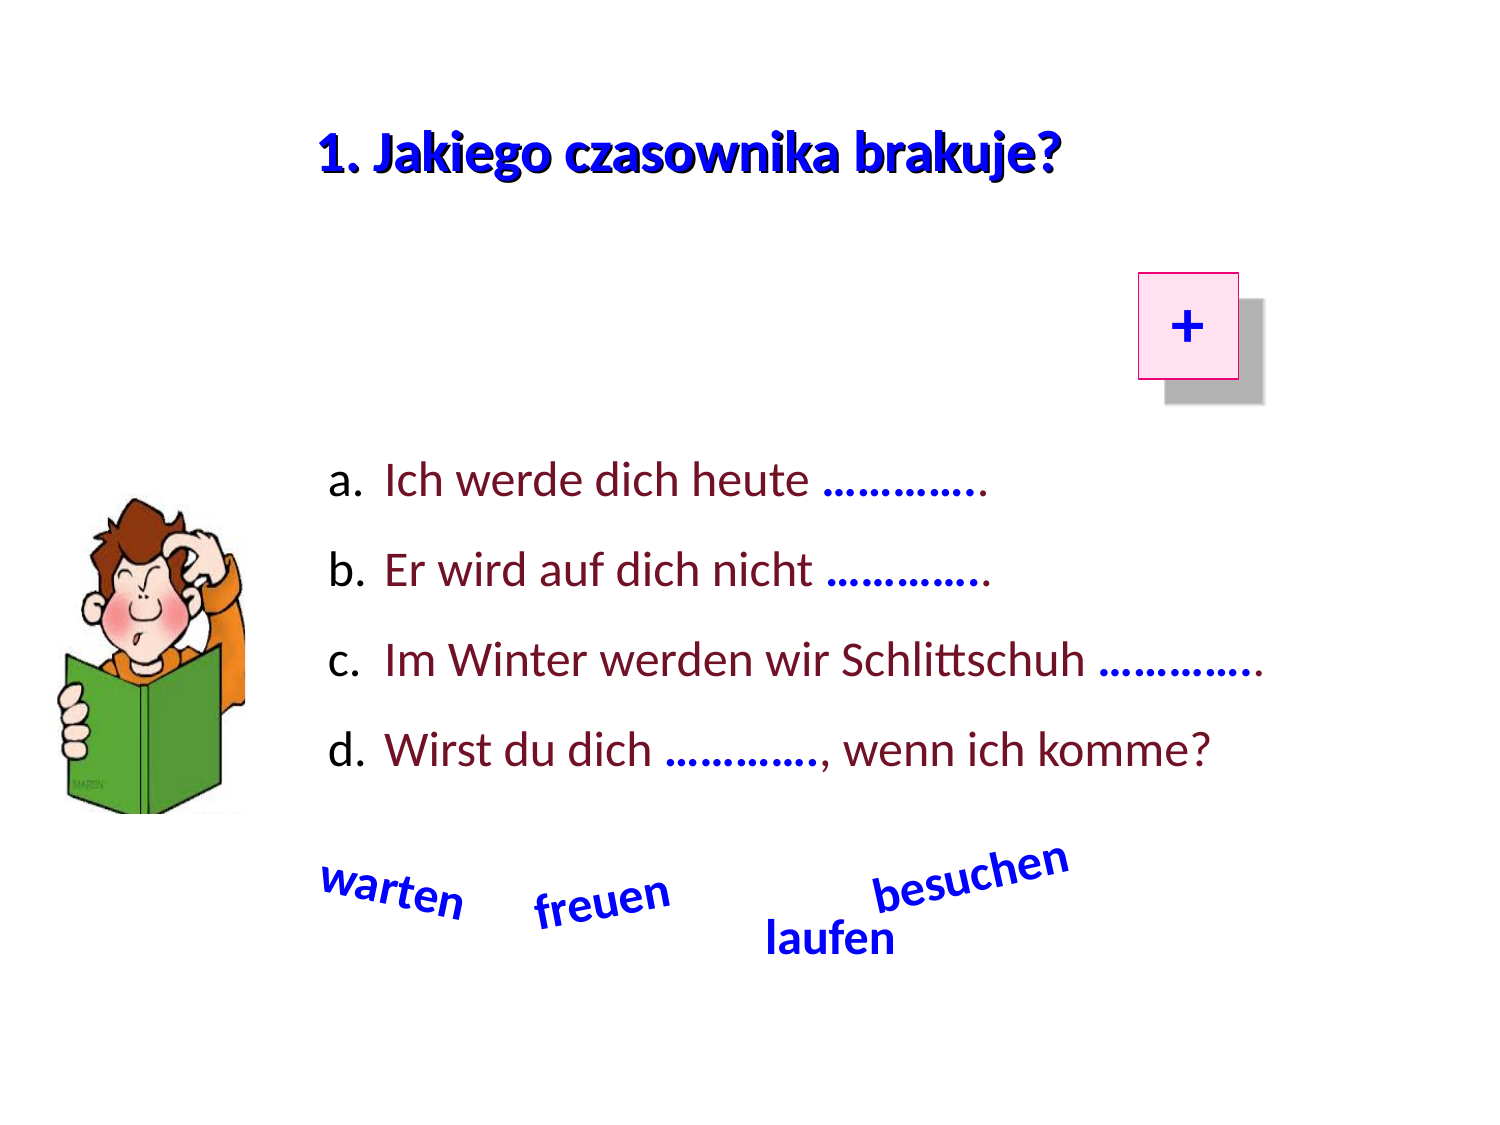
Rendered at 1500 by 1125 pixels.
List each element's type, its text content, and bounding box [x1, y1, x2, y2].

text_box warten [298, 831, 489, 942]
text_box 1. Jakiego czasownika brakuje? [301, 106, 1078, 191]
text_box Ich werde dich heute ………….. Er wird auf dich nicht ………….. Im Winter werden wir Schlittschuh ………….. Wirst du dich …………., wenn ich komme? [312, 408, 1324, 788]
picture [49, 493, 246, 814]
text_box laufen [739, 897, 911, 972]
text_box besuchen [850, 811, 1091, 925]
text_box freuen [512, 845, 691, 951]
text_box + [1138, 273, 1239, 380]
